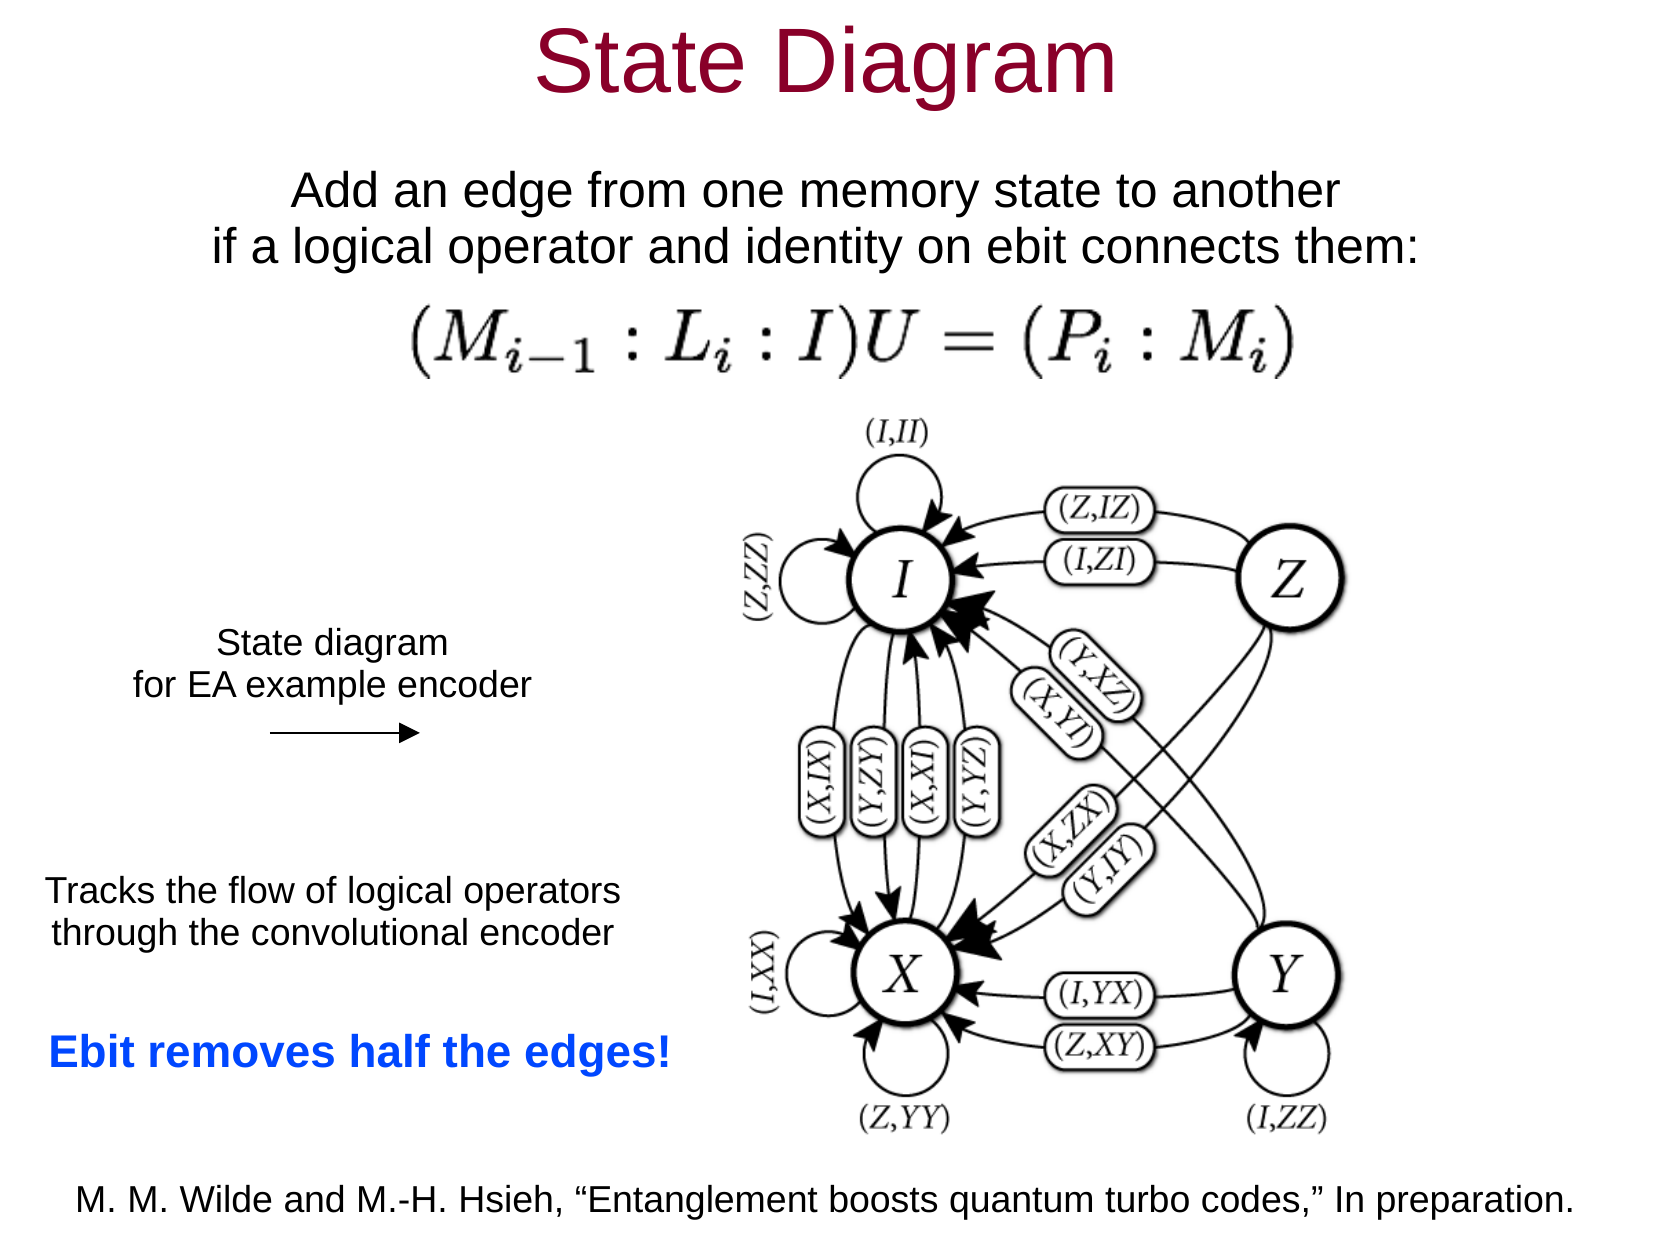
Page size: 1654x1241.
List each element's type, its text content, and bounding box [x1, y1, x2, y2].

picture [739, 414, 1352, 1140]
picture [410, 302, 1298, 379]
title State Diagram [0, 0, 1654, 119]
text_box M. M. Wilde and M.-H. Hsieh, “Entanglement boosts quantum turbo codes,” In preparation. [60, 1171, 1593, 1229]
text_box State diagram for EA example encoder [118, 613, 549, 713]
text_box Tracks the flow of logical operators through the convolutional encoder [29, 862, 638, 962]
text_box Ebit removes half the edges! [33, 1018, 688, 1085]
text_box Add an edge from one memory state to another if a logical operator and identity on ebit connects them: [196, 155, 1435, 282]
